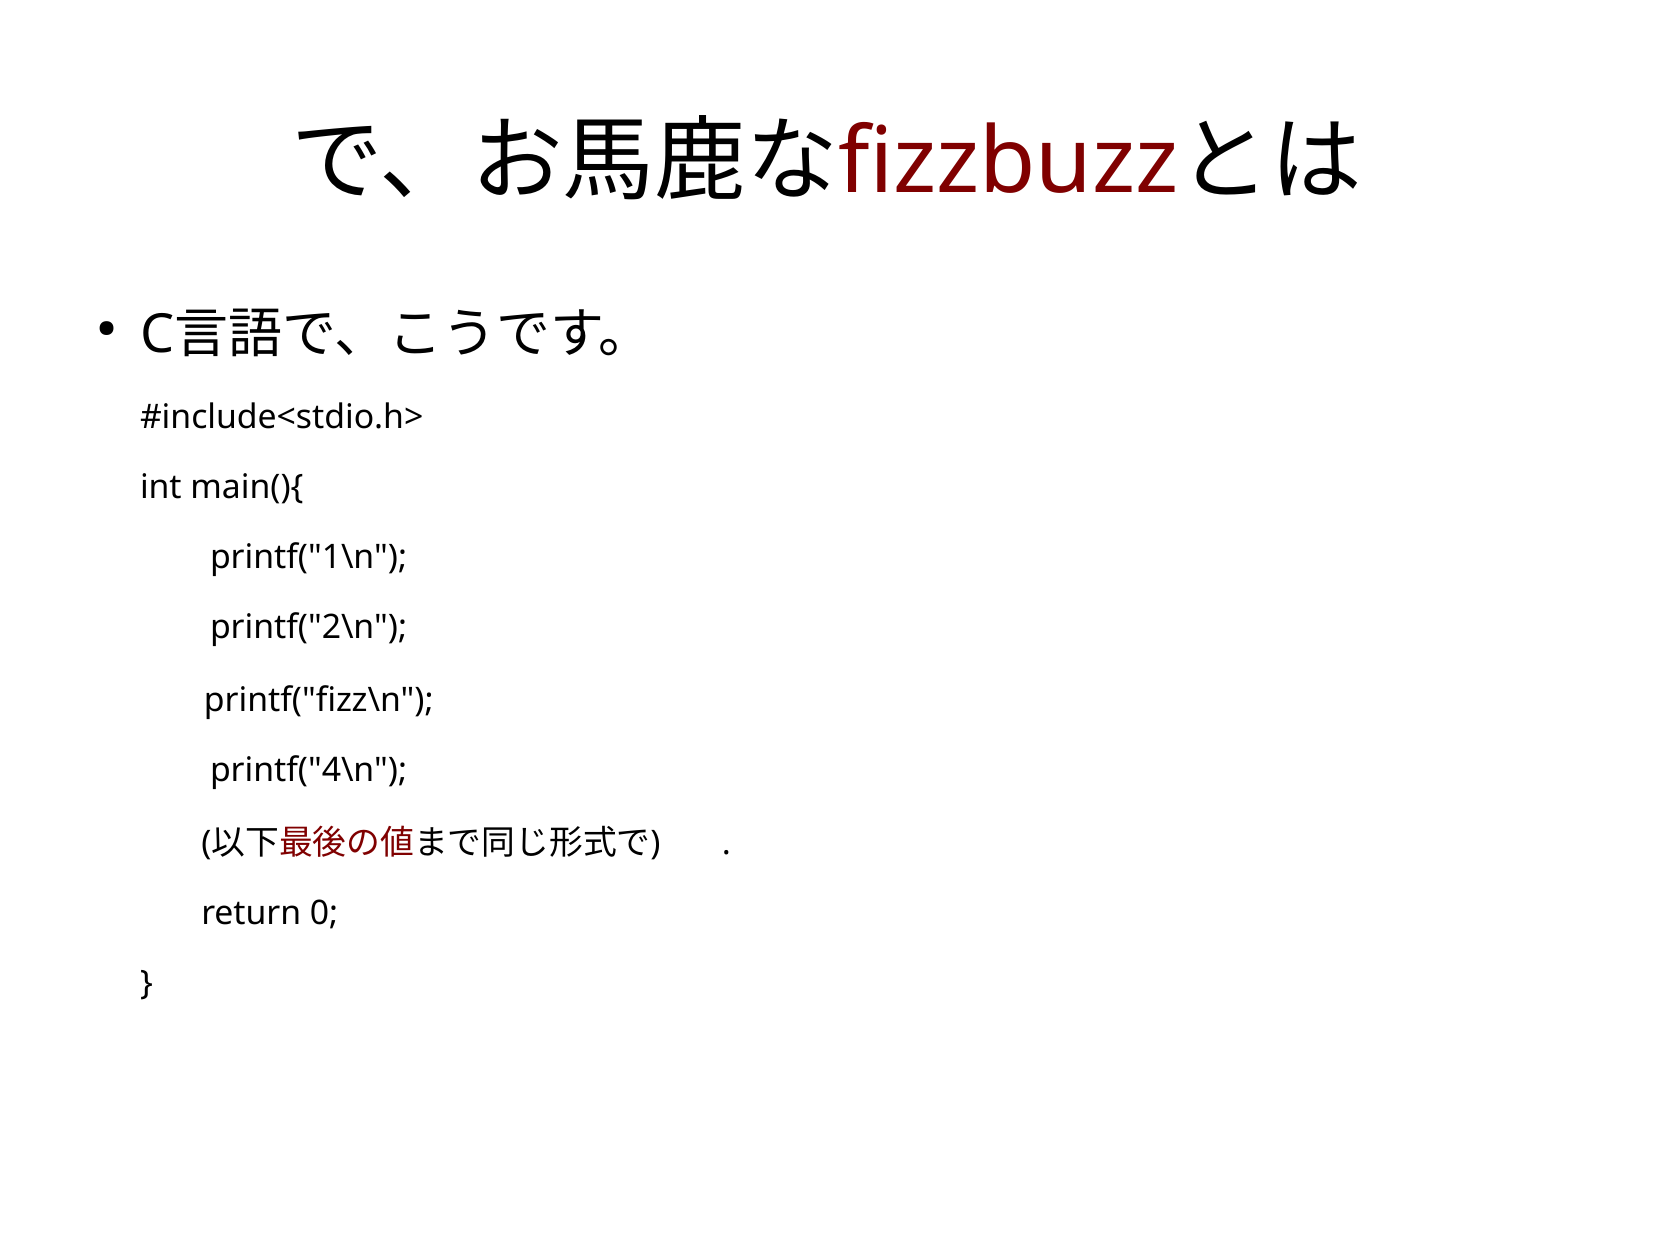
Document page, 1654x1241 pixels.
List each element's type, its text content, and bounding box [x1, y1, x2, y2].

list C言語で、こうです。 #include<stdio.h> int main(){ printf("1\n"); printf("2\n"); printf("fizz\n"); printf("4\n"); (以下最後の値まで同じ形式で) . return 0; } [82, 290, 1538, 1010]
title で、お馬鹿なfizzbuzzとは [82, 49, 1571, 257]
